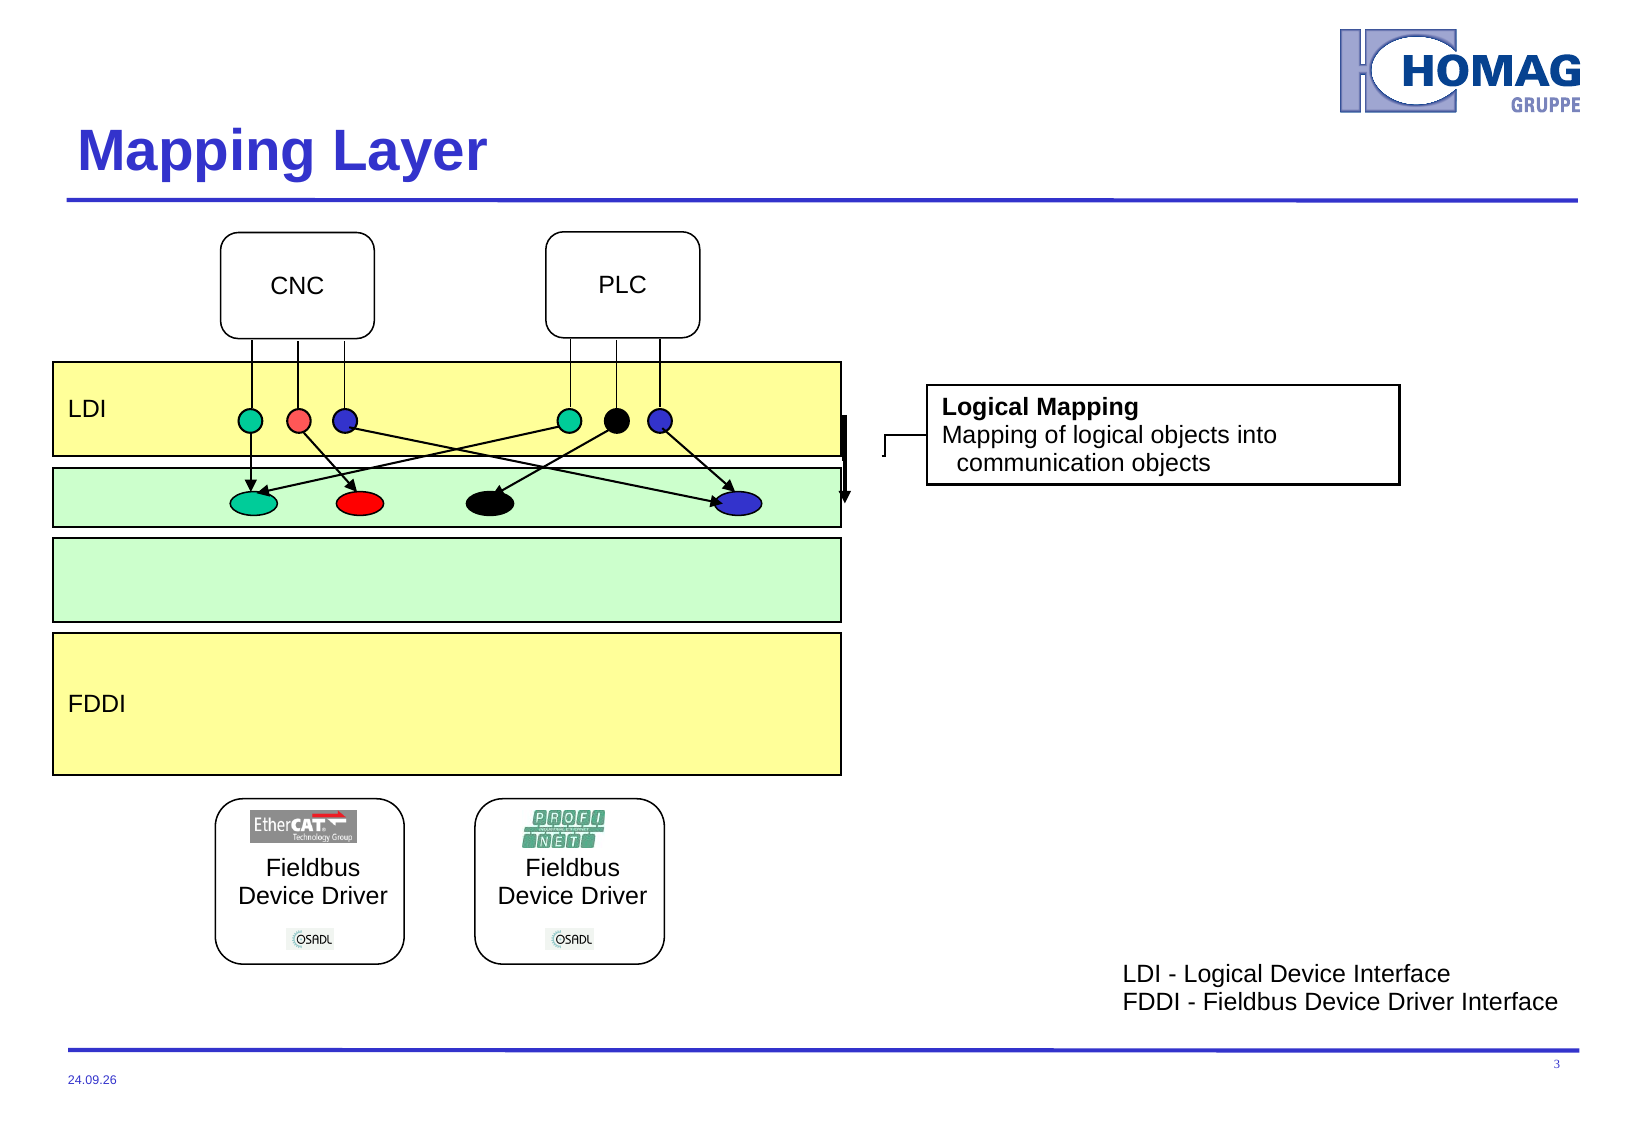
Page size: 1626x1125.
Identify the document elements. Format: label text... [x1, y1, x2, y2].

text_box CNC [220, 232, 375, 339]
text_box LDI - Logical Device Interface FDDI - Fieldbus Device Driver Interface [1107, 952, 1575, 1024]
text_box Fieldbus Device Driver [215, 798, 405, 965]
text_box LDI [53, 361, 322, 456]
text_box [287, 409, 311, 433]
picture [545, 928, 594, 950]
text_box [252, 467, 338, 491]
text_box LDI [299, 361, 447, 456]
text_box Fieldbus Device Driver [474, 798, 665, 965]
text_box LDI [345, 361, 842, 456]
picture [522, 810, 605, 848]
text_box Logical Mapping Mapping of logical objects into communication objects [927, 385, 1400, 485]
text_box LDI [435, 451, 479, 456]
text_box PLC [545, 231, 700, 338]
text_box [53, 538, 842, 622]
text_box [604, 409, 629, 433]
picture [250, 810, 357, 843]
title Mapping Layer [62, 99, 1438, 201]
text_box [53, 467, 842, 527]
text_box [648, 409, 672, 433]
picture [286, 928, 334, 950]
text_box FDDI [53, 633, 842, 775]
text_box [333, 409, 358, 433]
text_box [337, 467, 366, 473]
